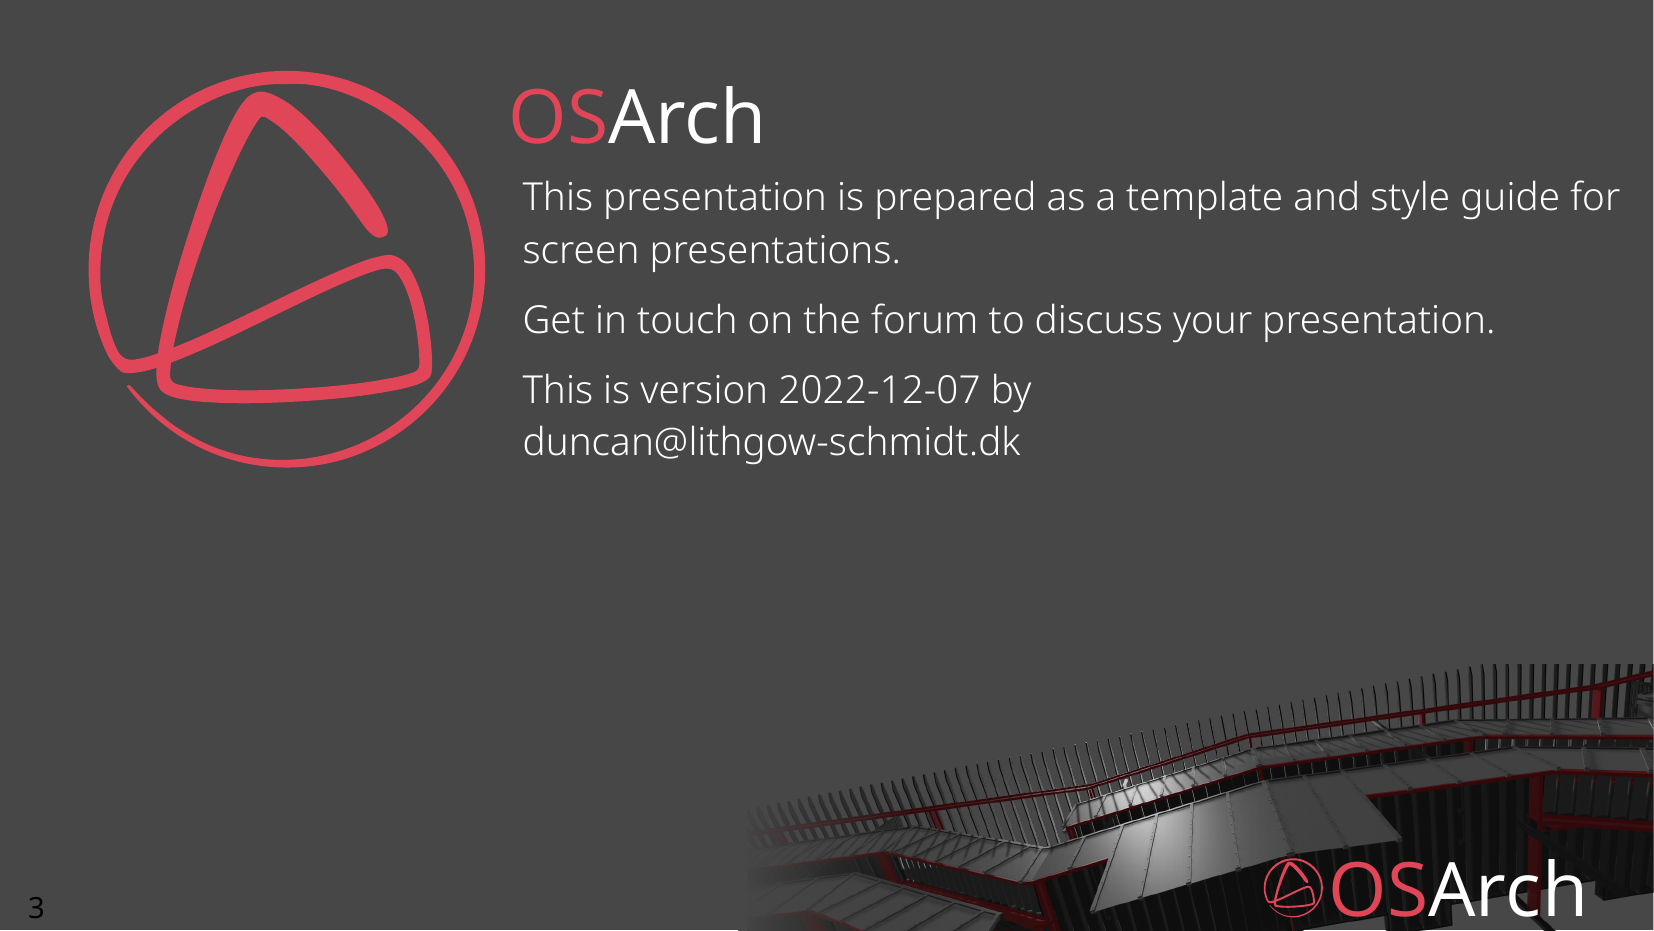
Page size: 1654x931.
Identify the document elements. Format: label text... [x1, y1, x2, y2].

title OSArch [501, 37, 774, 169]
list This presentation is prepared as a template and style guide for screen presentations. Get in touch on the forum to discuss your presentation. This is version 2022-12-07 by duncan@lithgow-schmidt.dk [501, 169, 1625, 473]
picture [88, 70, 486, 468]
picture [747, 664, 1654, 931]
